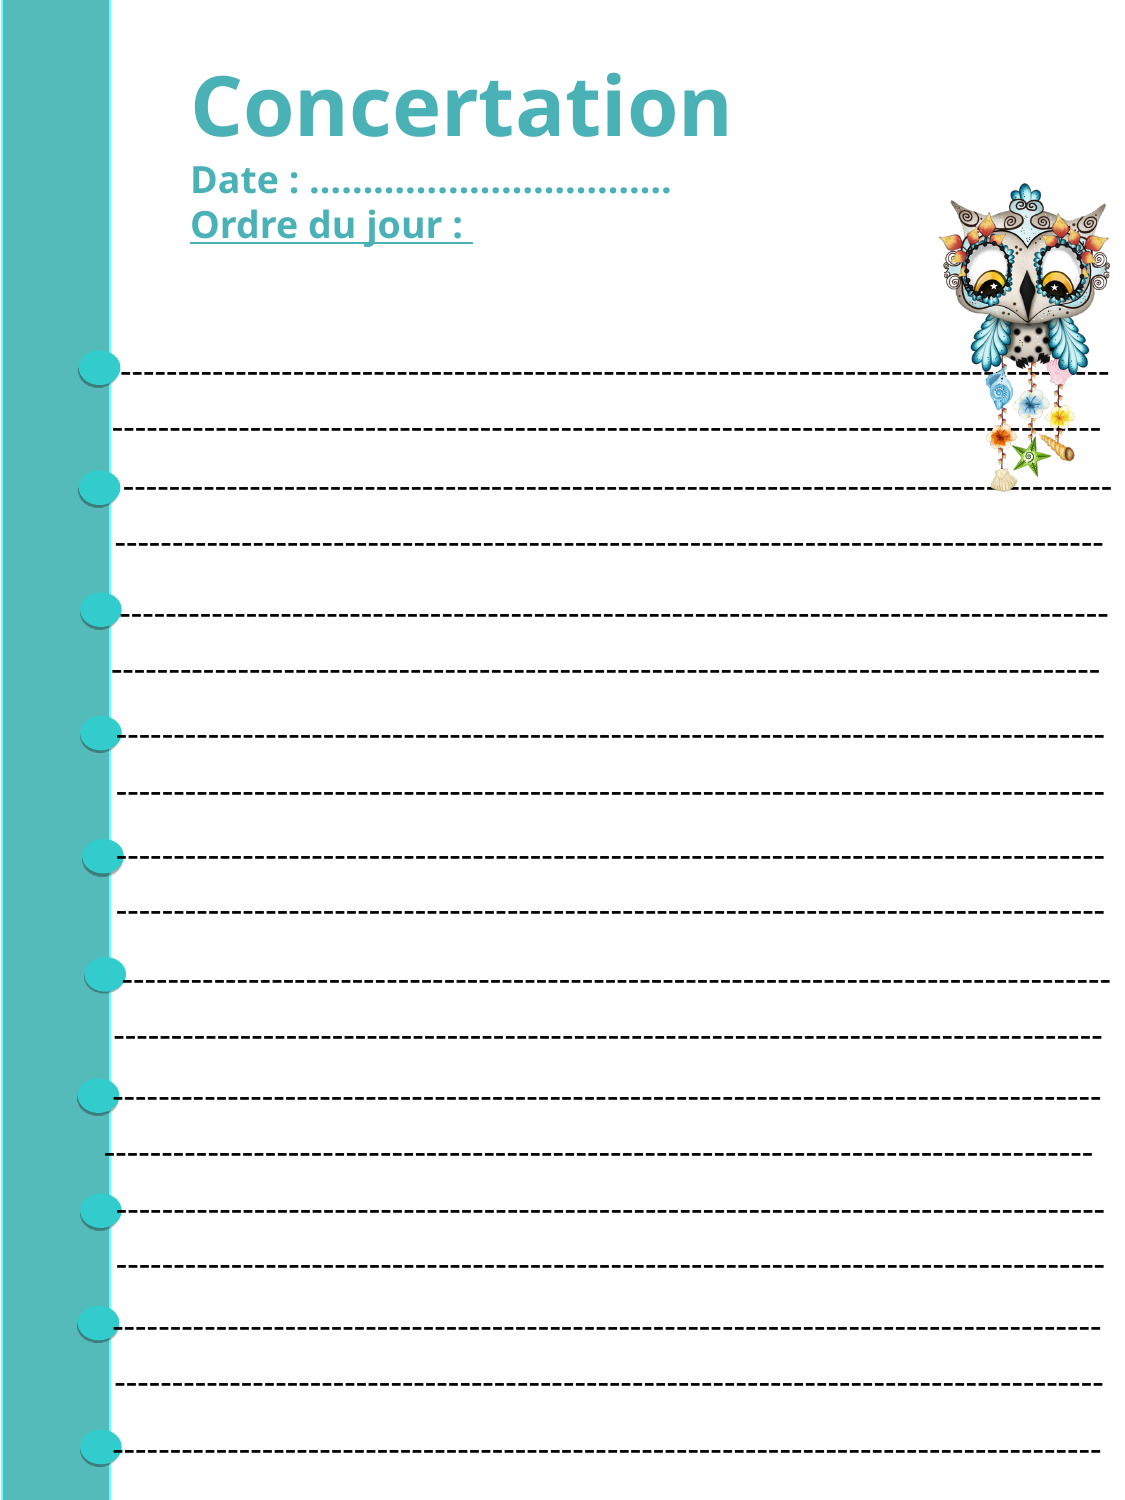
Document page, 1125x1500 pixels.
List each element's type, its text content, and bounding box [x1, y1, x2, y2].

text_box -------------------------------------------------------------------------------------- [98, 1004, 1118, 1154]
picture [938, 183, 1110, 492]
text_box -------------------------------------------------------------------------------------- [96, 637, 1115, 788]
text_box -------------------------------------------------------------------------------------- [89, 1120, 1108, 1271]
text_box Date : ……………………………. Ordre du jour : [175, 149, 1125, 344]
text_box -------------------------------------------------------------------------------------- [97, 396, 1116, 546]
text_box -------------------------------------------------------------------------------------- [99, 1350, 1119, 1500]
text_box -------------------------------------------------------------------------------------- [101, 879, 1120, 1029]
text_box -------------------------------------------------------------------------------------- [101, 1233, 1120, 1383]
text_box -------------------------------------------------------------------------------------- [101, 760, 1120, 879]
text_box Concertation [175, 46, 749, 149]
text_box -------------------------------------------------------------------------------------- [100, 510, 1119, 660]
text_box -------------------------------------------------------------------------------------- [105, 340, 938, 396]
text_box [2, 0, 110, 1500]
